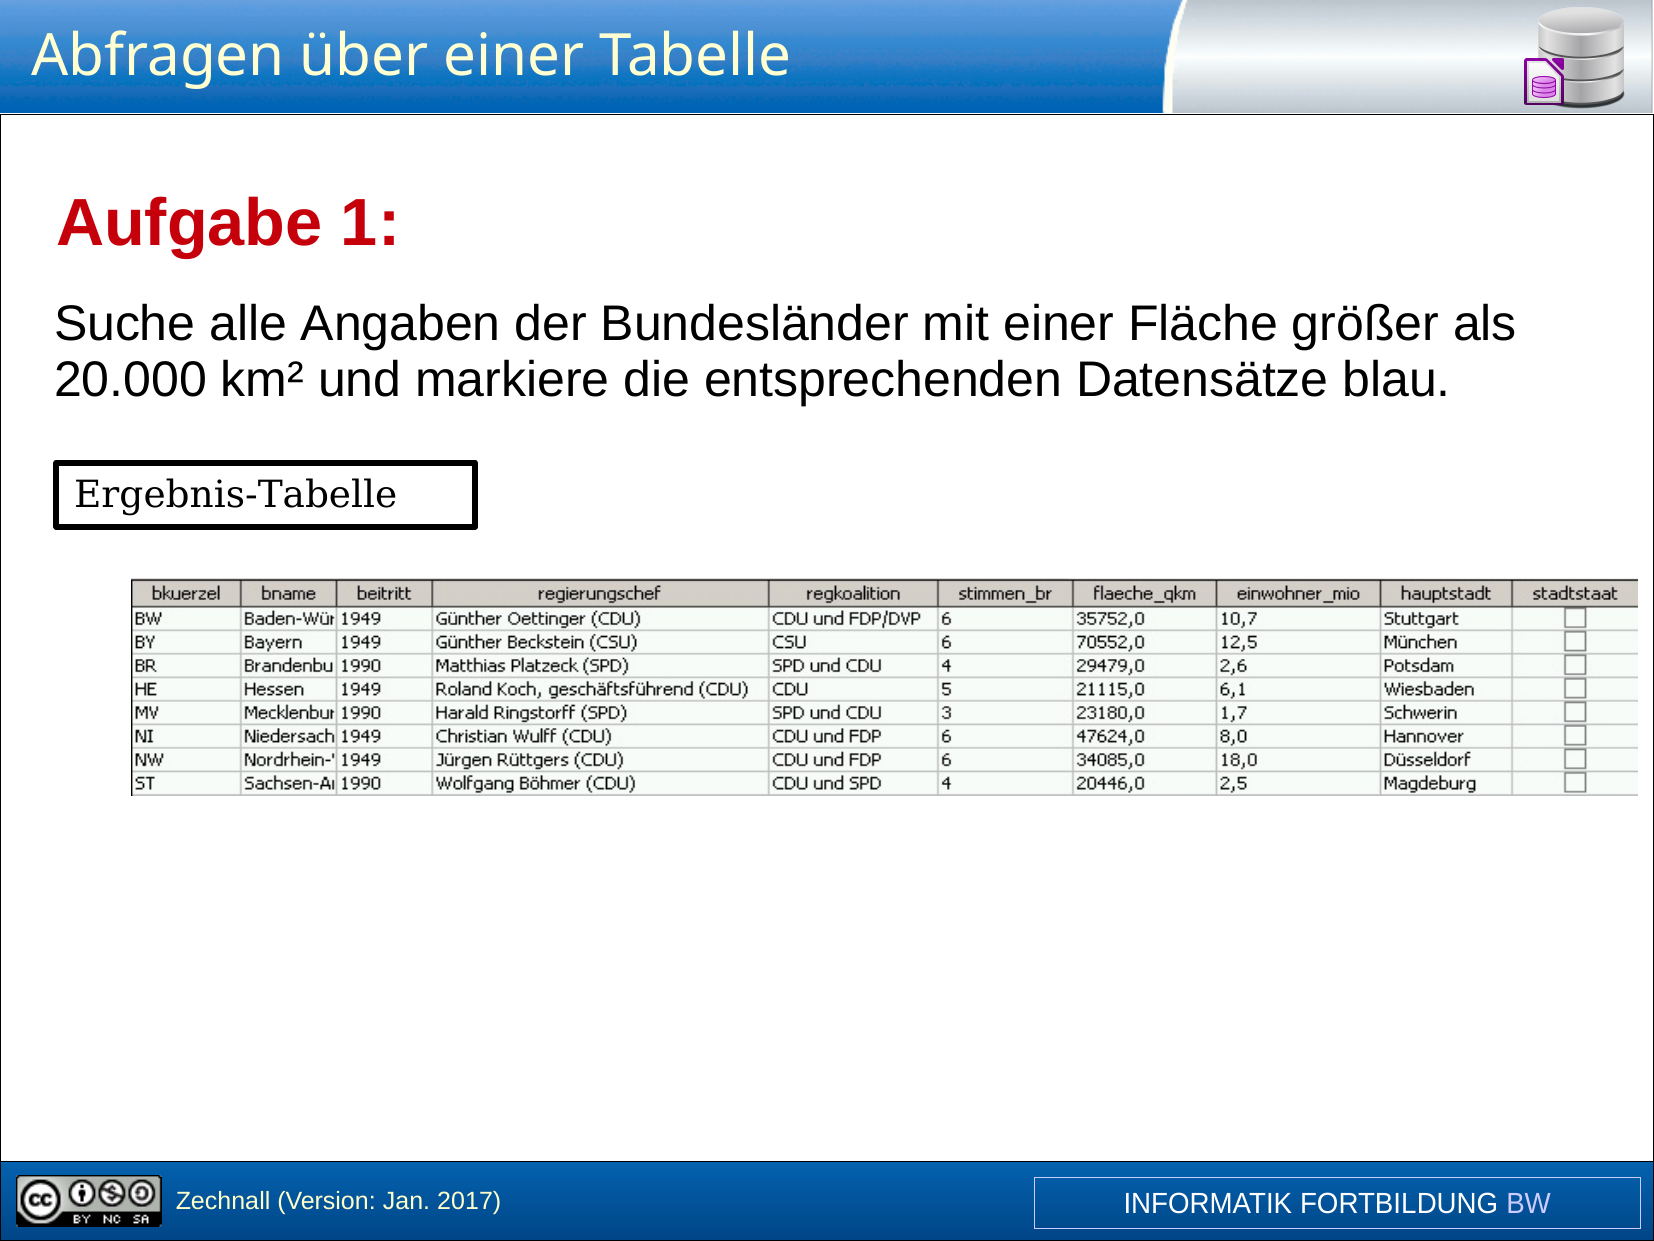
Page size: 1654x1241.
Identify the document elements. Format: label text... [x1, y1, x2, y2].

picture [0, 0, 1654, 113]
text_box Aufgabe 1: [55, 185, 401, 260]
picture [131, 578, 1638, 796]
text_box Suche alle Angaben der Bundesländer mit einer Fläche größer als 20.000 km² und markiere die entsprechenden Datensätze blau. [54, 295, 1523, 430]
picture [16, 1175, 162, 1227]
title Abfragen über einer Tabelle [31, 14, 1151, 92]
text_box Ergebnis-Tabelle [56, 462, 476, 527]
